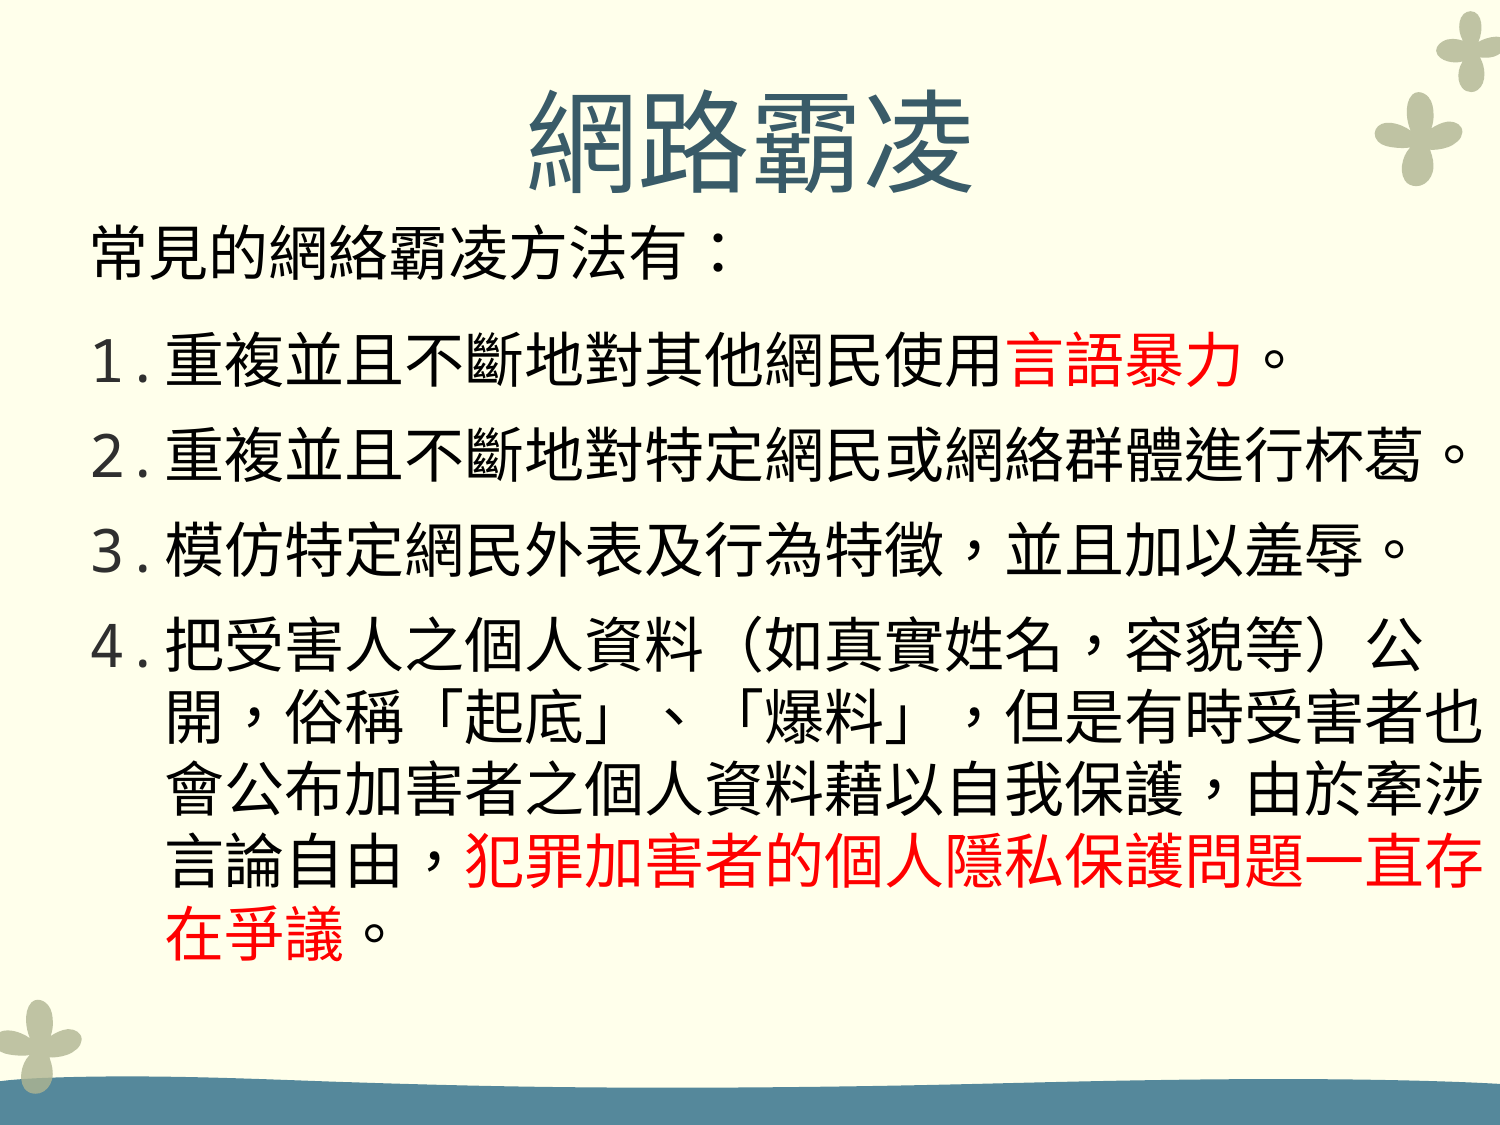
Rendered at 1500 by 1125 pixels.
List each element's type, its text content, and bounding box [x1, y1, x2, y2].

list 常見的網絡霸凌方法有： 重複並且不斷地對其他網民使用言語暴力。 重複並且不斷地對特定網民或網絡群體進行杯葛。 模仿特定網民外表及行為特徵，並且加以羞辱。 把受害人之個人資料（如真實姓名，容貌等）公開，俗稱「起底」、「爆料」，但是有時受害者也會公布加害者之個人資料藉以自我保護，由於牽涉言論自由，犯罪加害者的個人隱私保護問題一直存在爭議。 [74, 208, 1500, 1047]
text_box [1374, 92, 1463, 187]
text_box [1436, 11, 1500, 93]
title 網路霸凌 [75, 45, 1425, 208]
text_box [0, 999, 1500, 1125]
